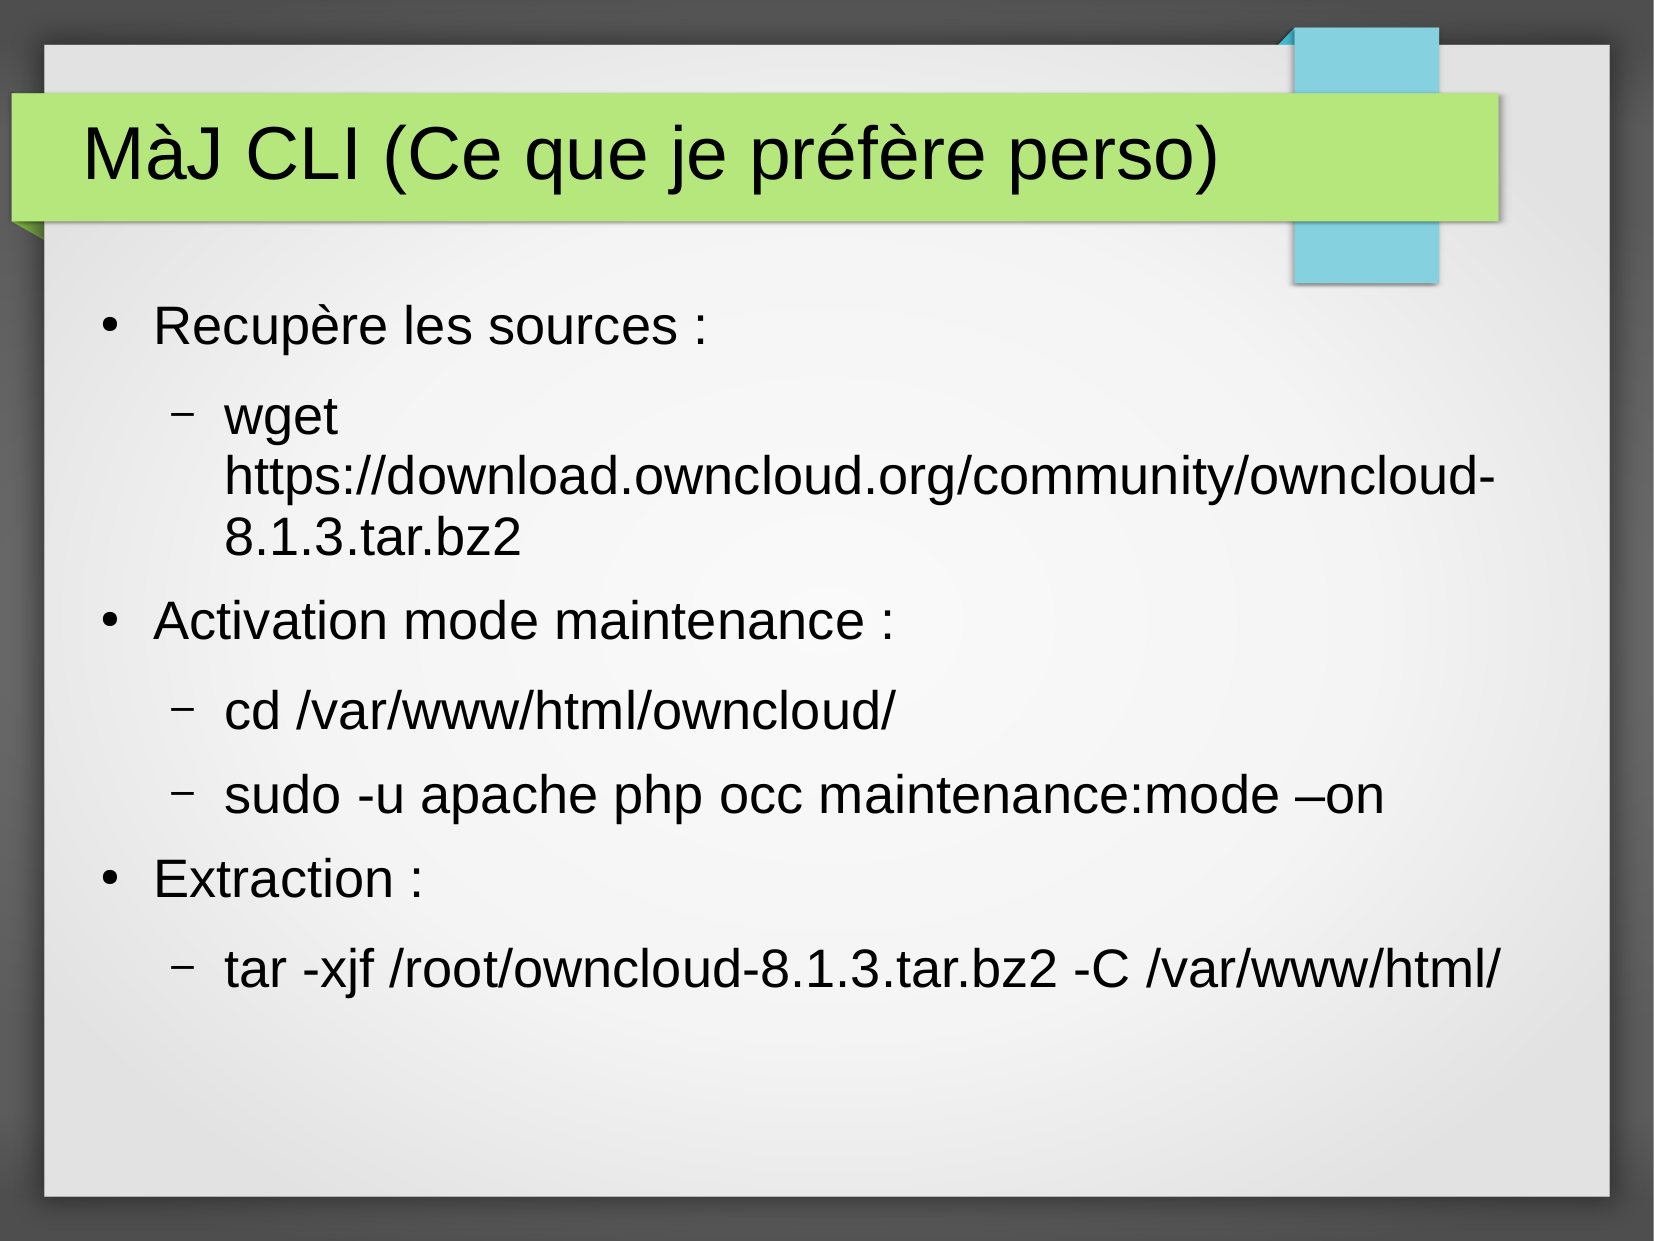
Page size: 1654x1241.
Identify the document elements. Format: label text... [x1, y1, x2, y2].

title MàJ CLI (Ce que je préfère perso) [82, 94, 1264, 213]
picture [0, 0, 1654, 1241]
list Recupère les sources : wget https://download.owncloud.org/community/owncloud-8.1.3.tar.bz2 Activation mode maintenance : cd /var/www/html/owncloud/ sudo -u apache php occ maintenance:mode –on Extraction : tar -xjf /root/owncloud-8.1.3.tar.bz2 -C /var/www/html/ [82, 295, 1571, 1182]
